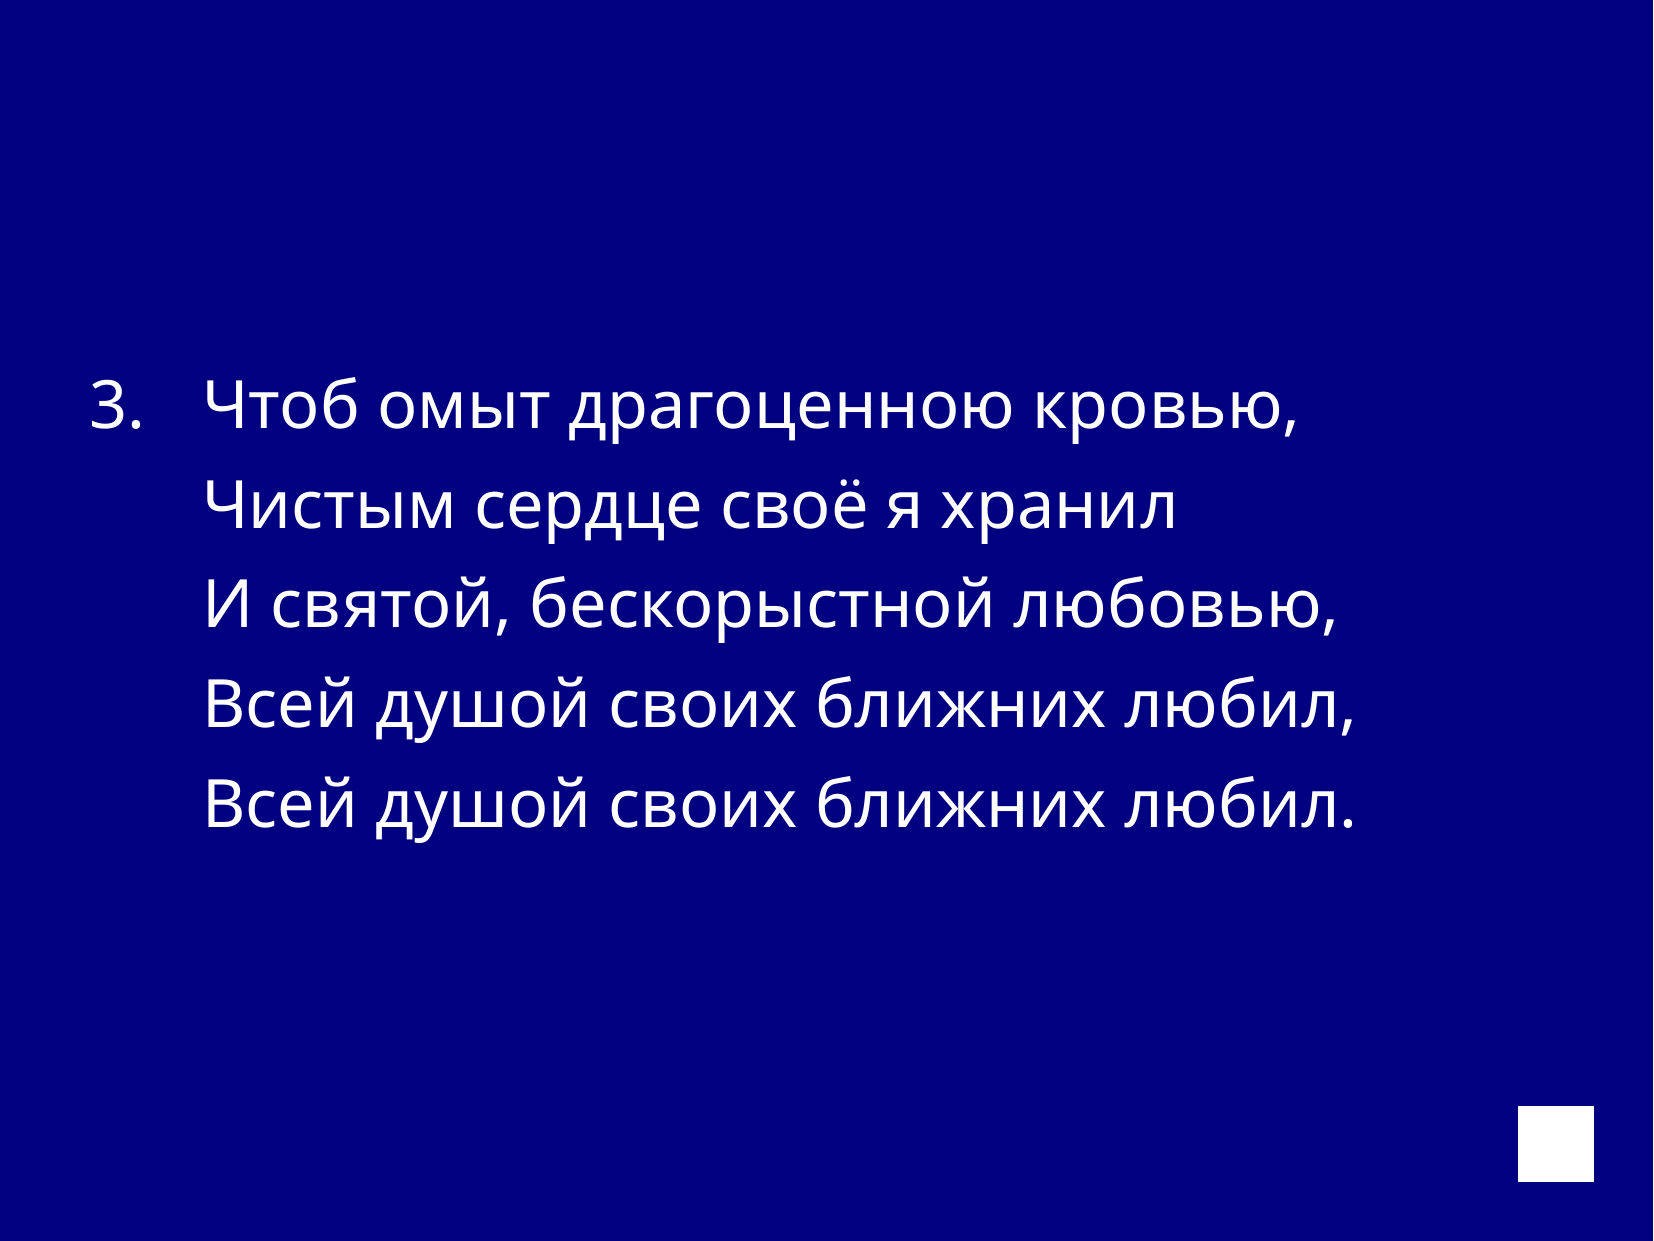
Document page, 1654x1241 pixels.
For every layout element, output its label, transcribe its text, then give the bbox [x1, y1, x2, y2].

text_box [1518, 1106, 1594, 1182]
text_box 3. Чтоб омыт драгоценною кровью, Чистым сердце своё я хранил И святой, бескорыстной любовью, Всей душой своих ближних любил, Всей душой своих ближних любил. [75, 150, 1576, 1163]
